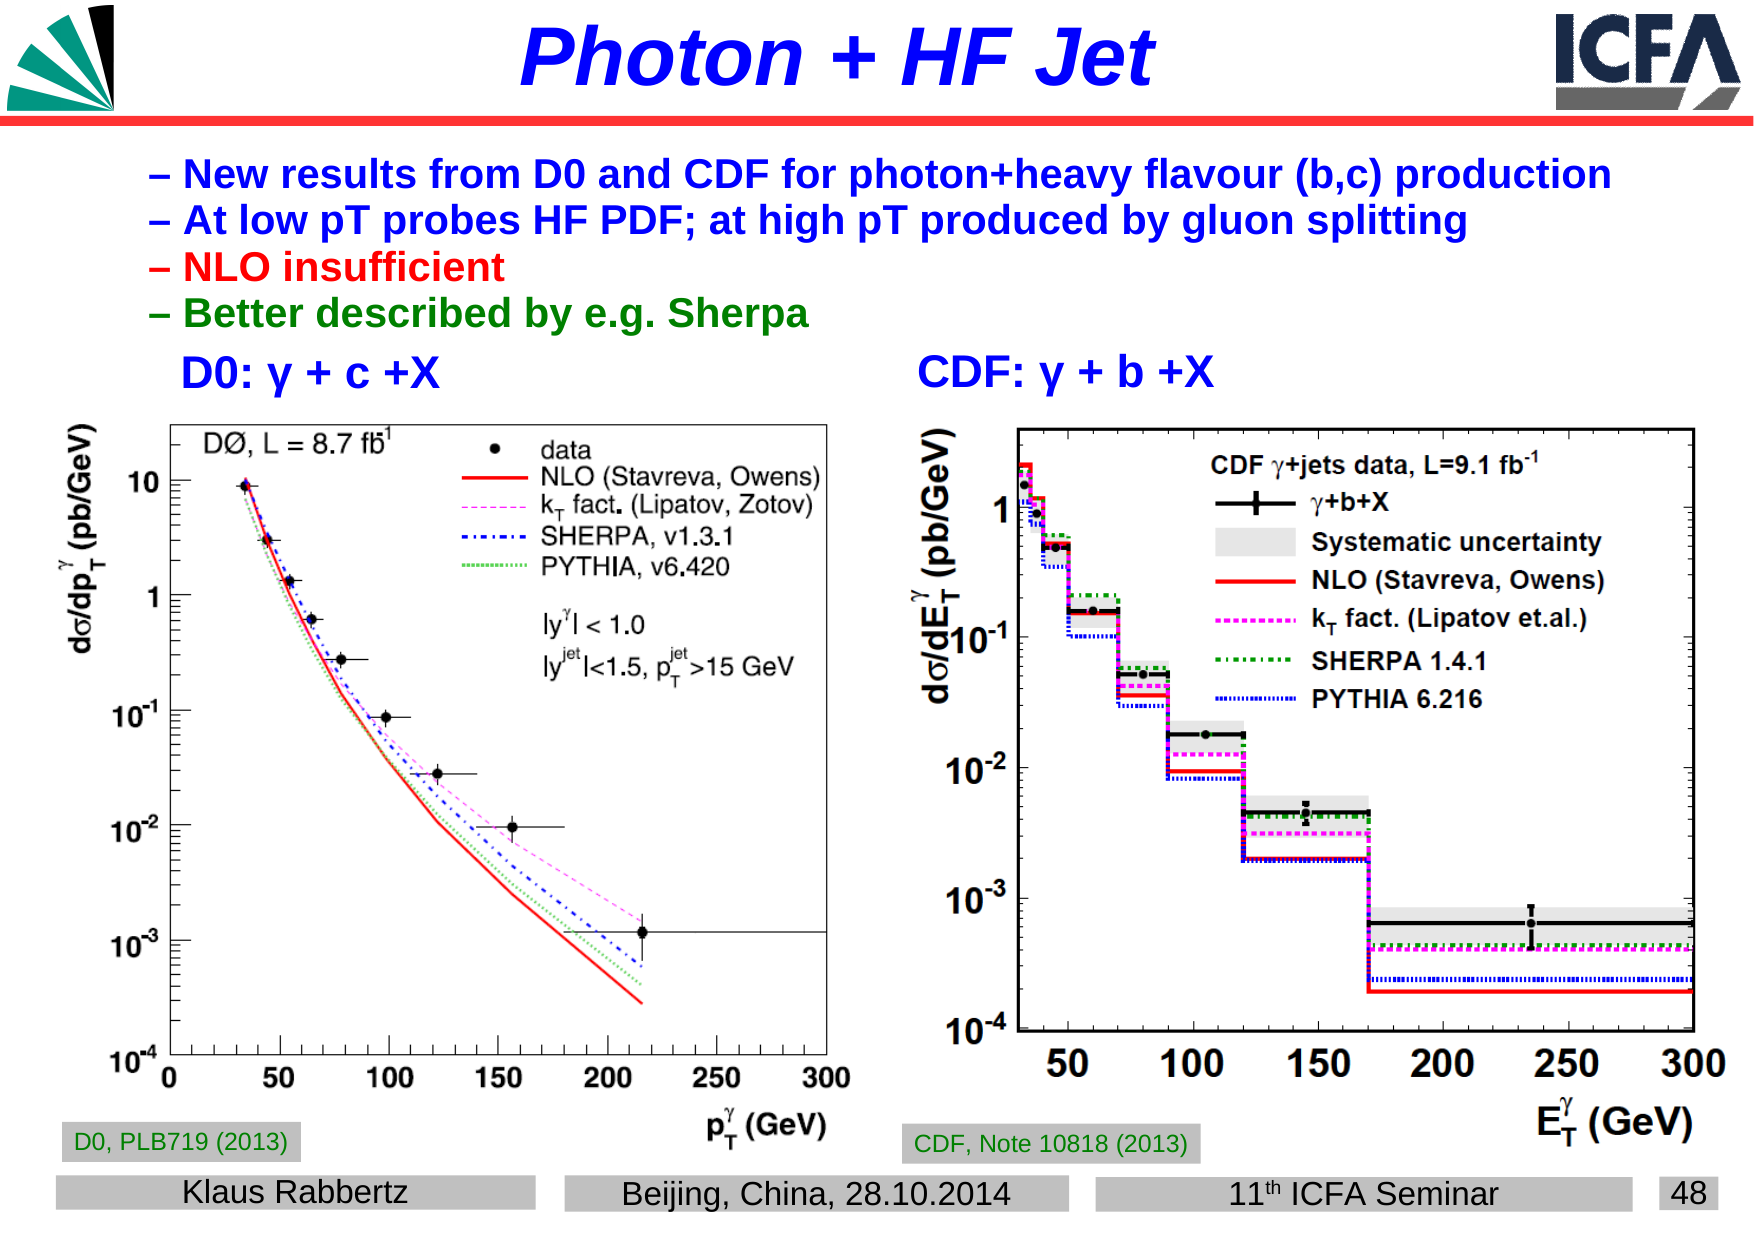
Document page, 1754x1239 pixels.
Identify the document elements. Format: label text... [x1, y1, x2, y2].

picture [1556, 14, 1741, 110]
text_box D0, PLB719 (2013) [62, 1121, 301, 1162]
text_box D0: γ + c +X [168, 345, 453, 405]
title Photon + HF Jet [129, 0, 1545, 114]
picture [909, 414, 1728, 1155]
text_box – New results from D0 and CDF for photon+heavy flavour (b,c) production – At low pT probes HF PDF; at high pT produced by gluon splitting – NLO insufficient – Better described by e.g. Sherpa [136, 144, 1625, 345]
picture [7, 5, 114, 112]
text_box CDF: γ + b +X [905, 345, 1227, 403]
text_box CDF, Note 10818 (2013) [902, 1123, 1198, 1164]
picture [54, 416, 851, 1158]
